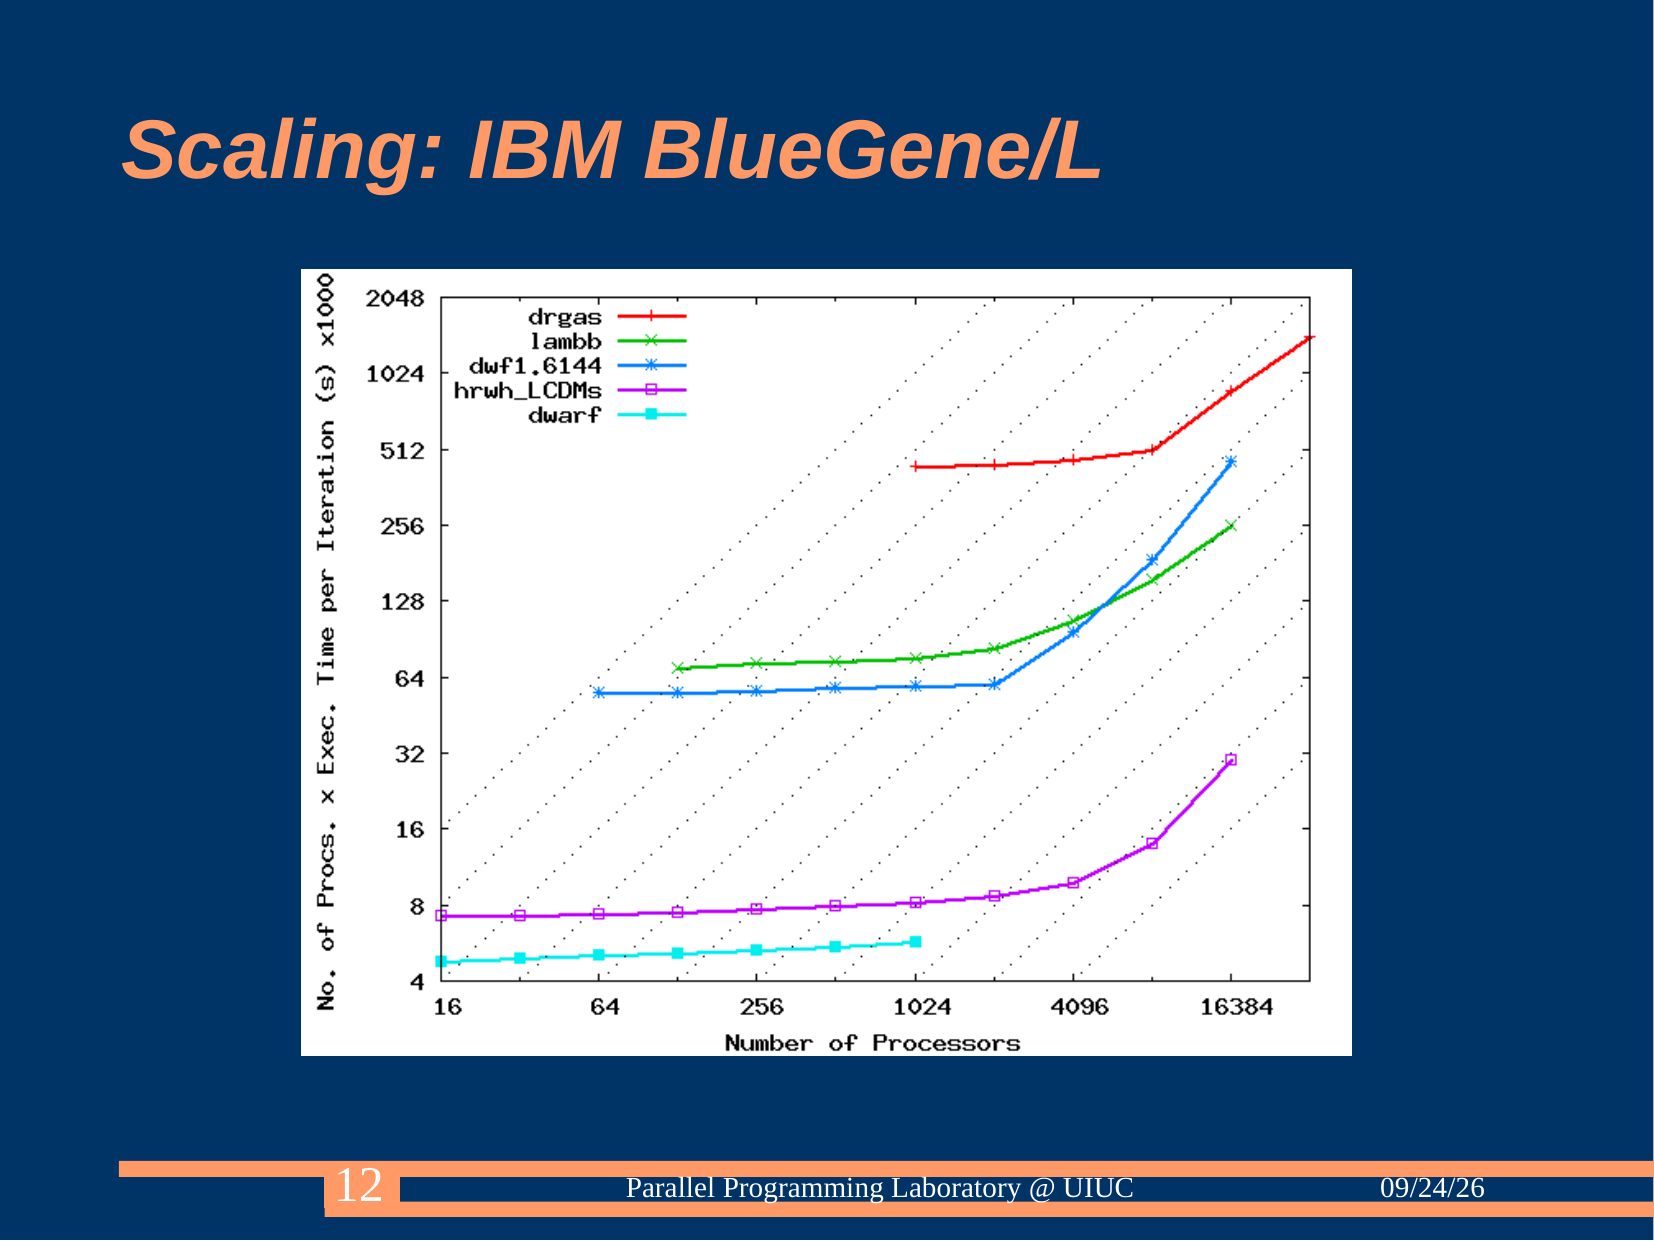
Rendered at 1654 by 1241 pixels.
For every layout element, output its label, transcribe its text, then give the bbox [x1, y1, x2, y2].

picture [301, 269, 1352, 1057]
title Scaling: IBM BlueGene/L [121, 46, 1534, 254]
